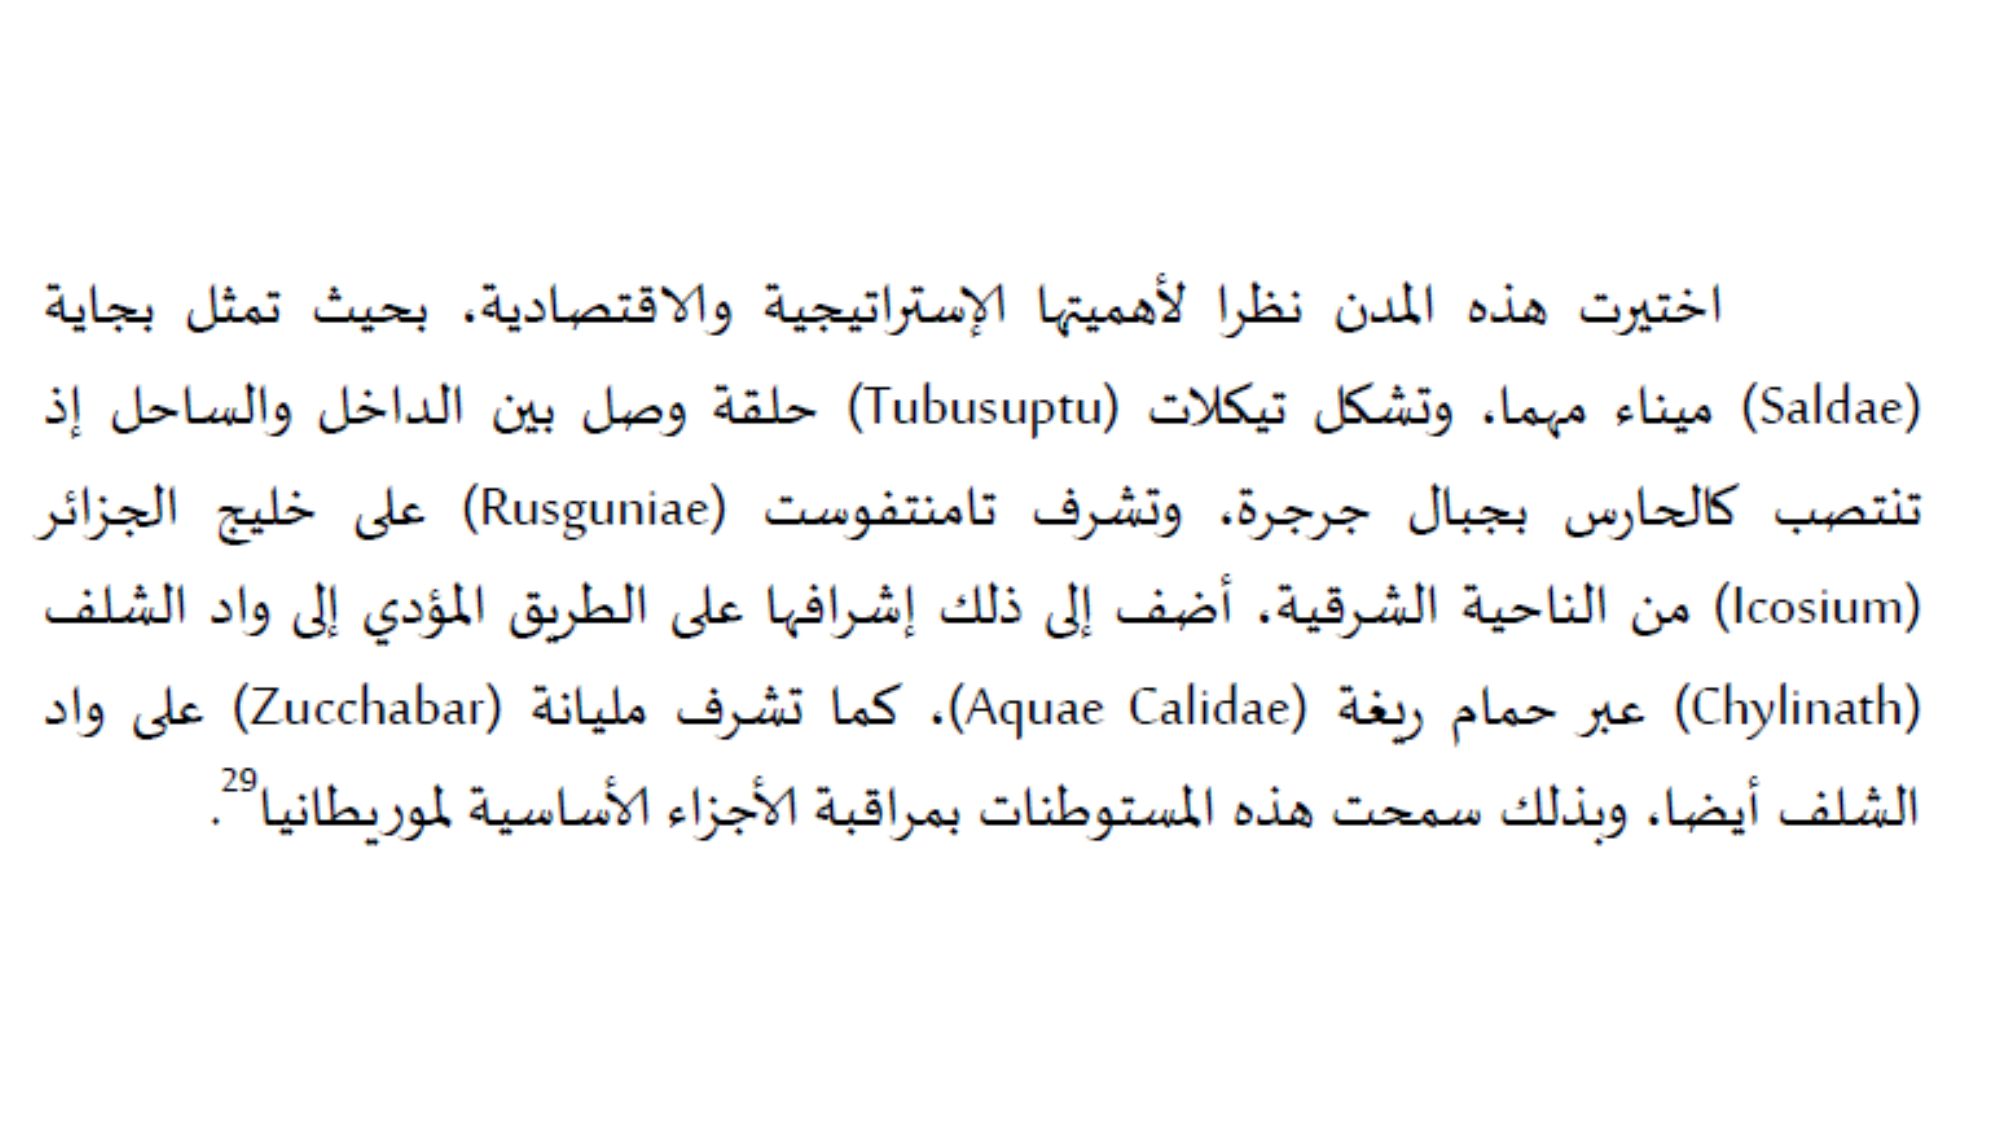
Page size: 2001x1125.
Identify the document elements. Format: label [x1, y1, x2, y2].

picture [31, 266, 1940, 854]
